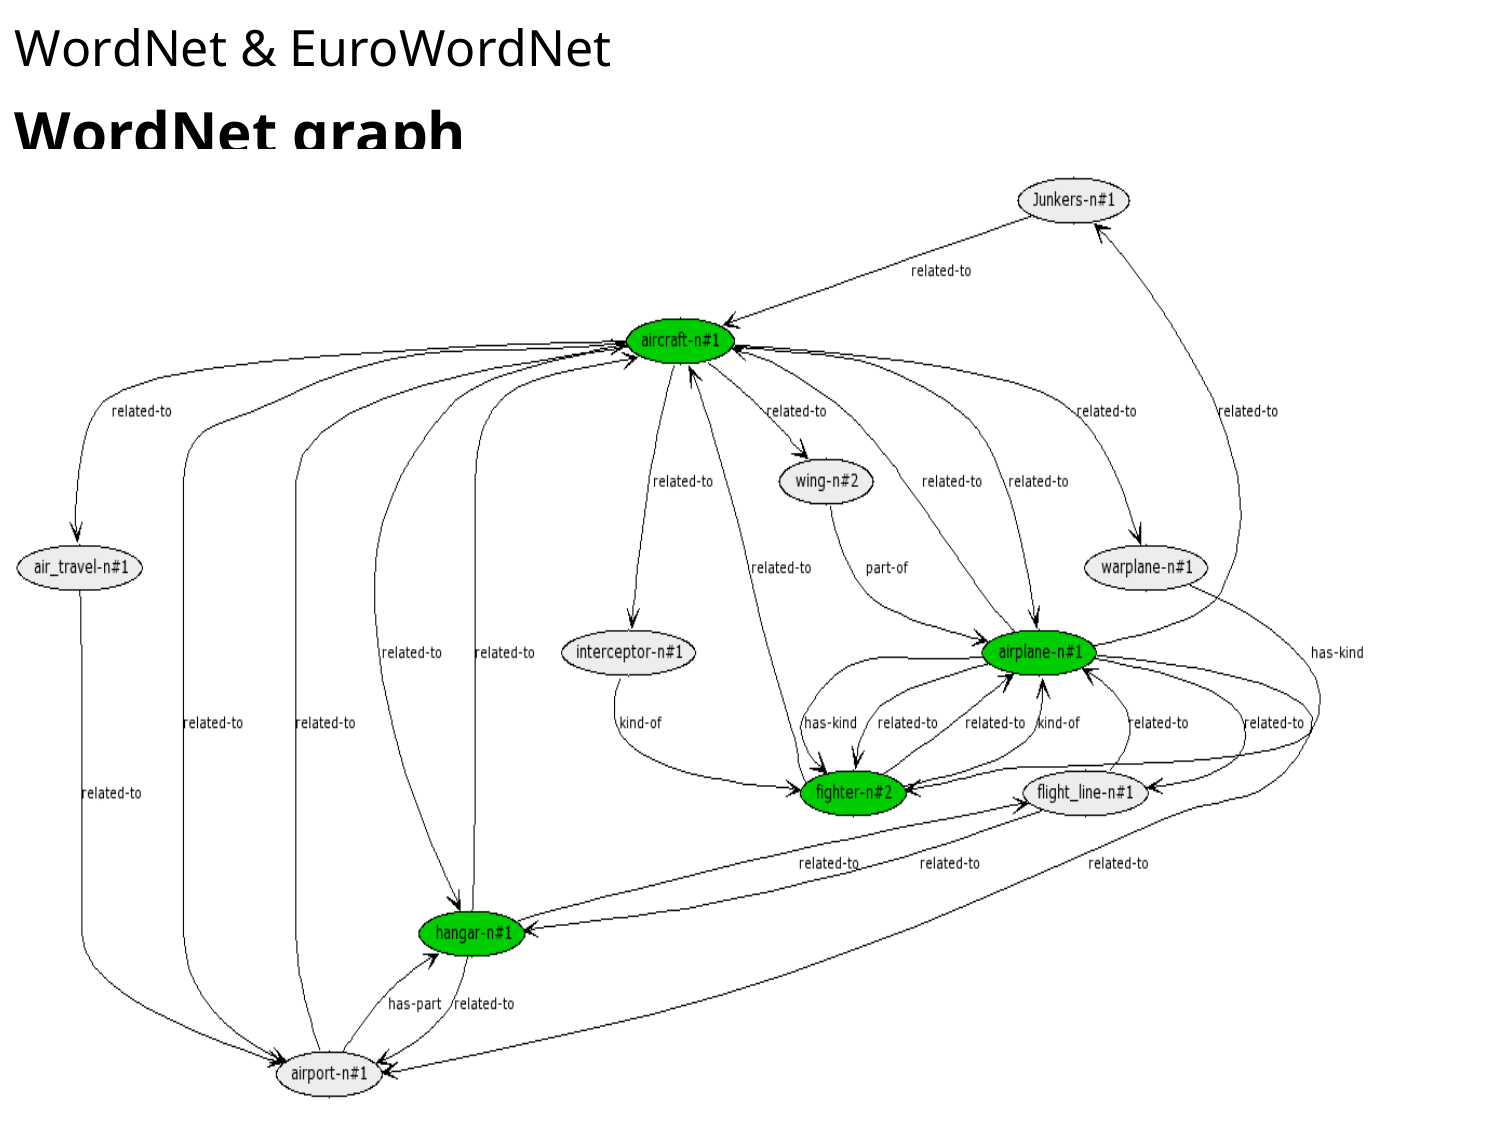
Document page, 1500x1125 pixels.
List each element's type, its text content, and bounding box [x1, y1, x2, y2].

title WordNet & EuroWordNet WordNet graph [0, 0, 1500, 176]
picture [9, 149, 1500, 1125]
